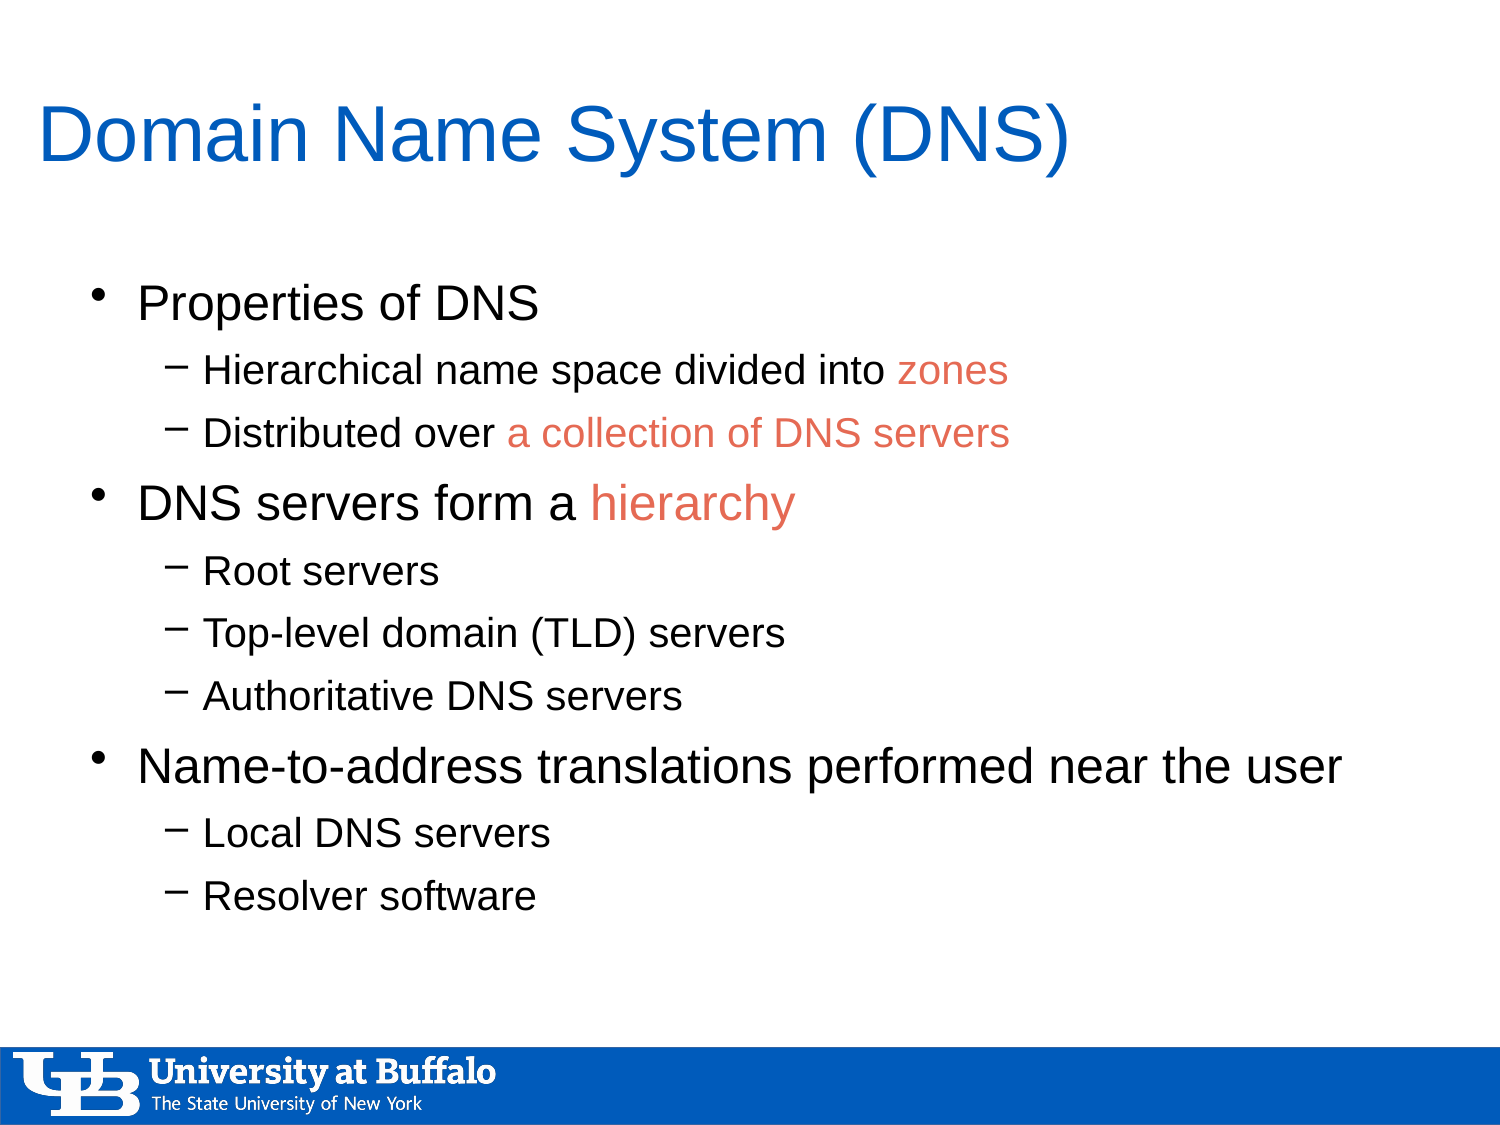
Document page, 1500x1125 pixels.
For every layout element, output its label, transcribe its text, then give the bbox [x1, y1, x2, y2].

picture [13, 1052, 496, 1116]
title Domain Name System (DNS) [37, 40, 1388, 228]
list Properties of DNS Hierarchical name space divided into zones Distributed over a collection of DNS servers DNS servers form a hierarchy Root servers Top-level domain (TLD) servers Authoritative DNS servers Name-to-address translations performed near the user Local DNS servers Resolver software [75, 263, 1425, 916]
